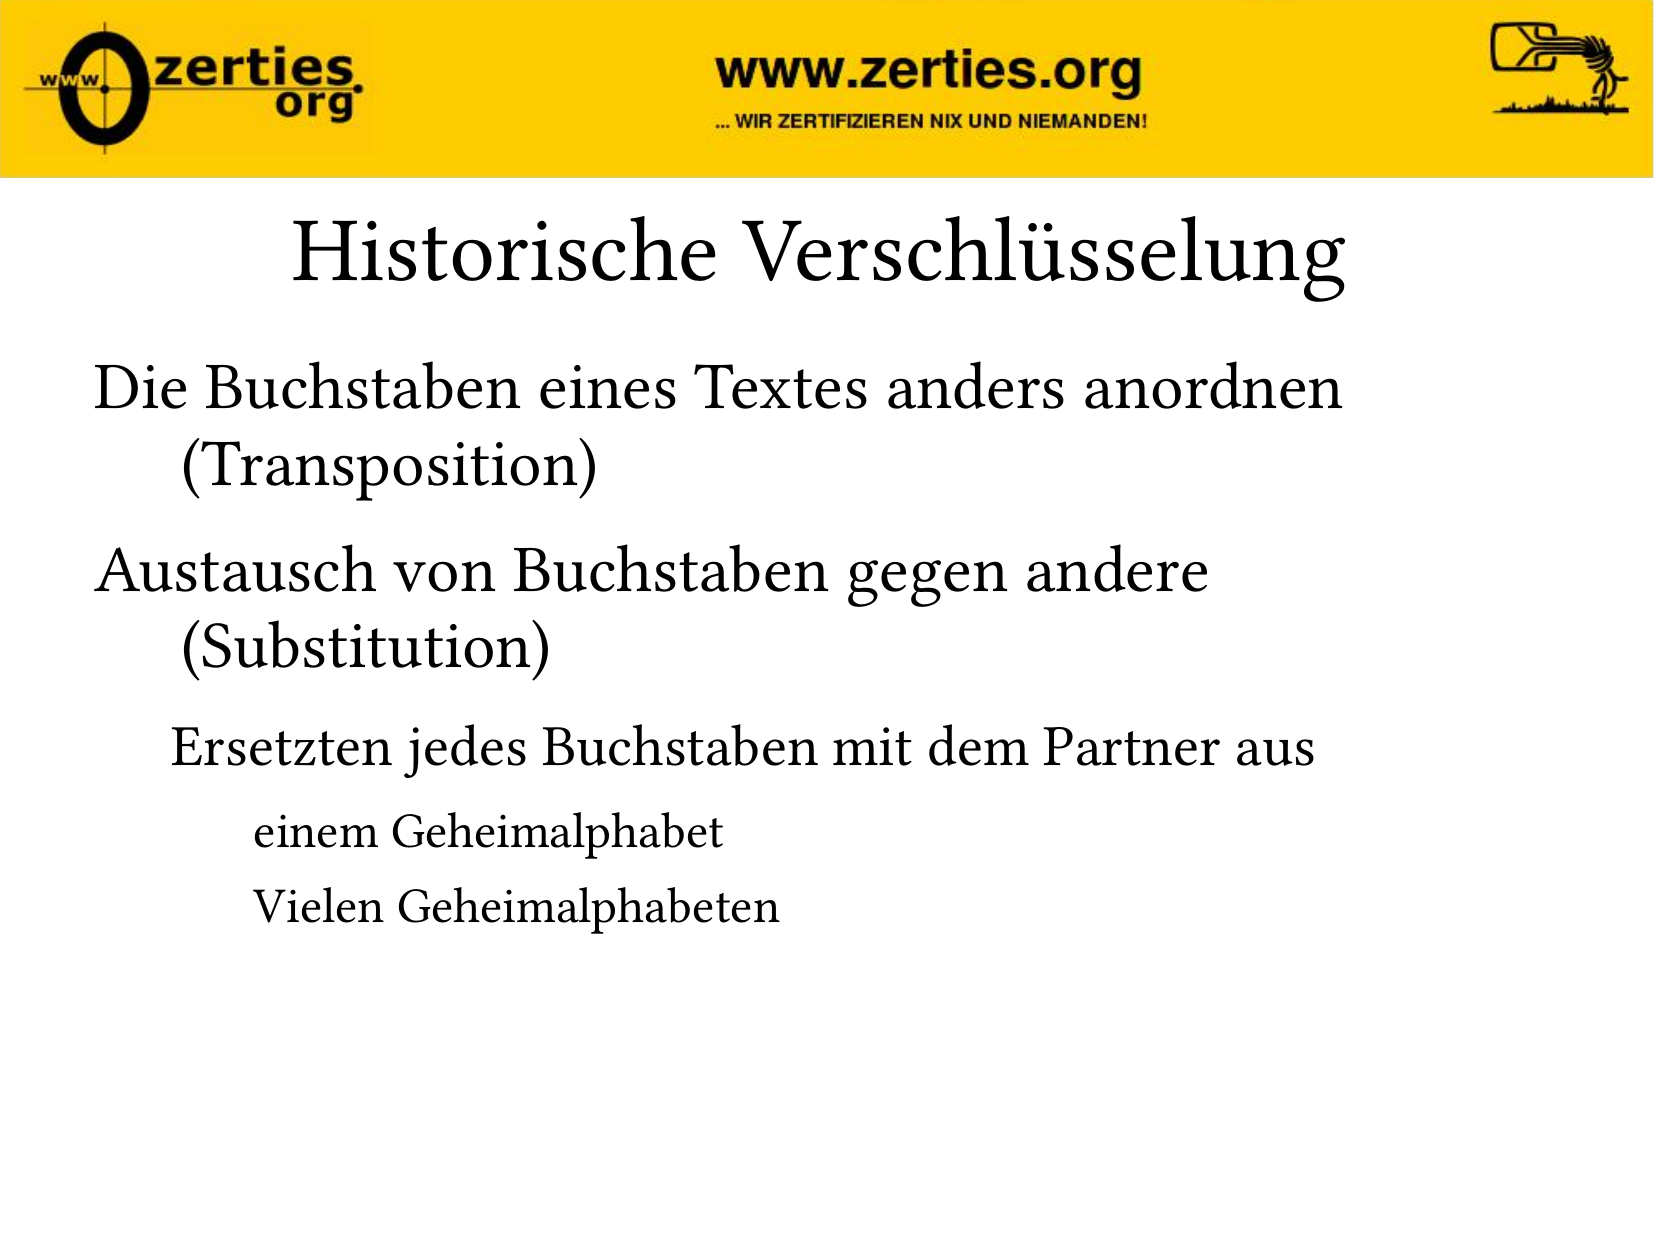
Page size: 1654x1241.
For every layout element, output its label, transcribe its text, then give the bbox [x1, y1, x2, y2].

title Historische Verschlüsselung [76, 177, 1565, 326]
picture [0, 0, 1654, 178]
list Die Buchstaben eines Textes anders anordnen (Transposition) Austausch von Buchstaben gegen andere (Substitution) Ersetzten jedes Buchstaben mit dem Partner aus einem Geheimalphabet Vielen Geheimalphabeten [76, 349, 1565, 1123]
